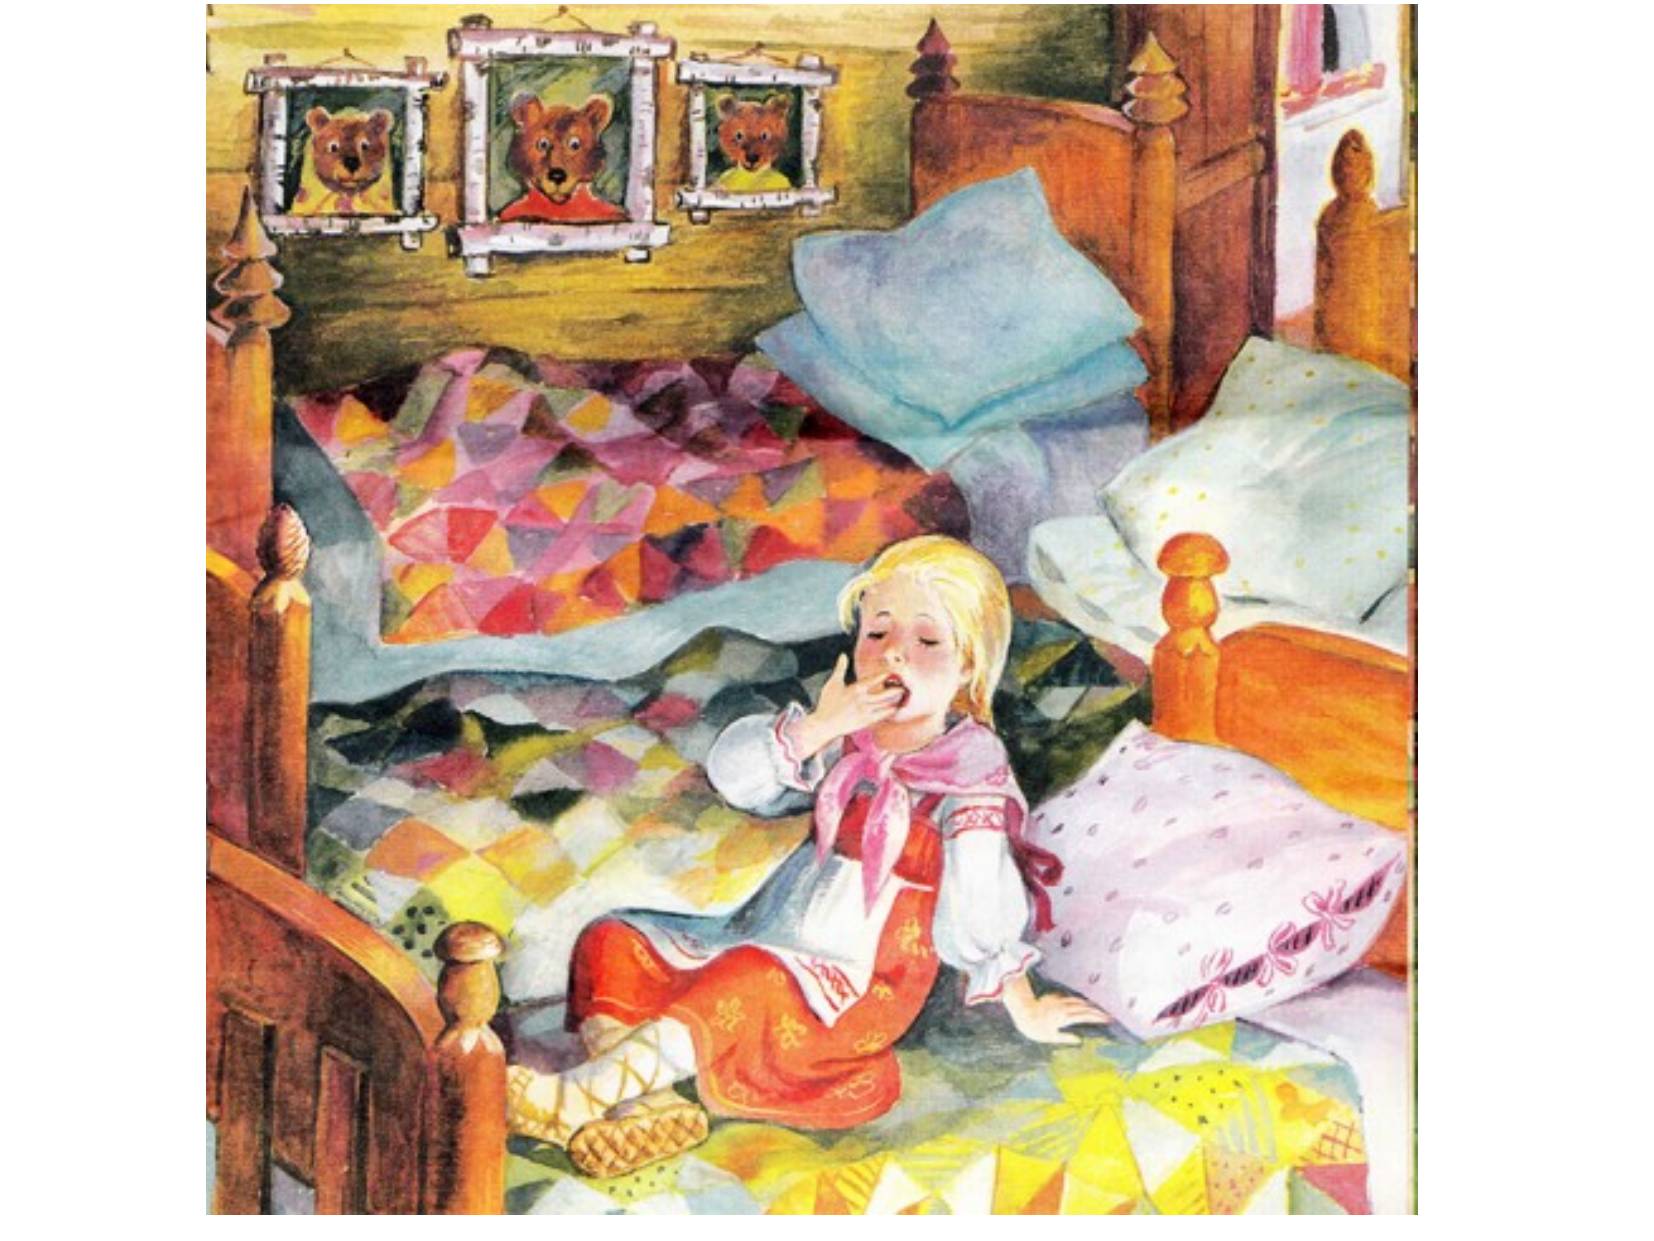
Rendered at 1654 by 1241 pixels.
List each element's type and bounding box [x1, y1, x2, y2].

picture [206, 4, 1418, 1215]
